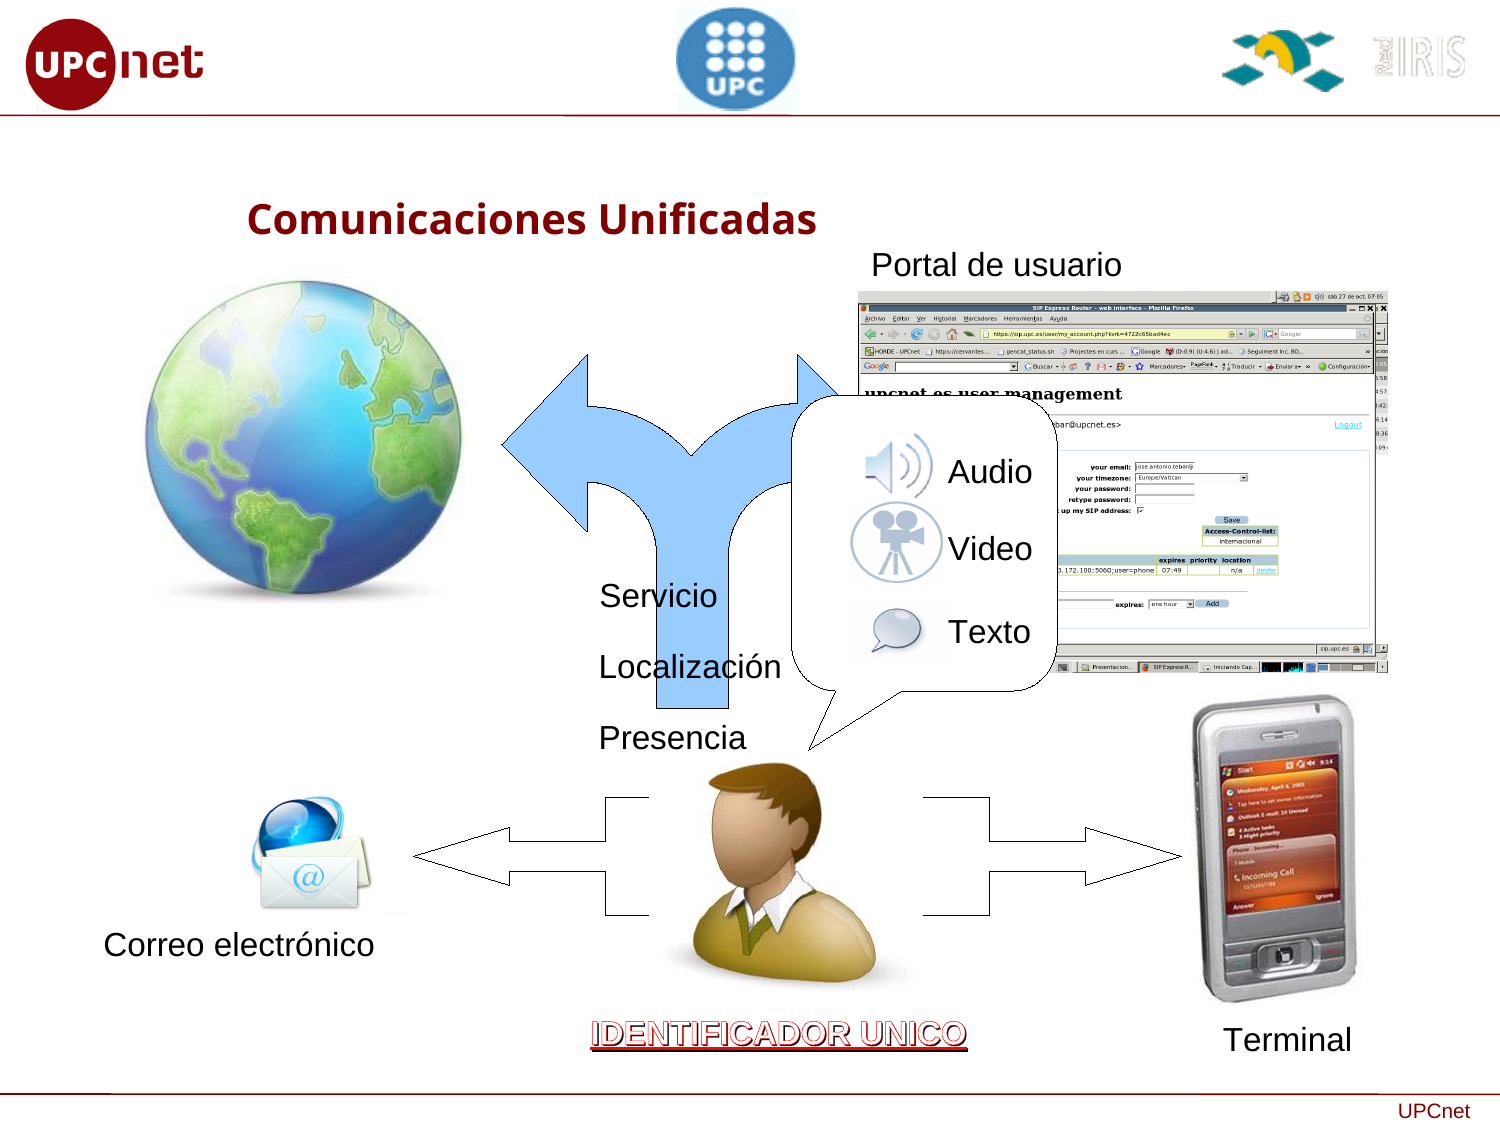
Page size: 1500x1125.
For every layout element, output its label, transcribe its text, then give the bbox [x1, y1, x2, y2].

text_box Terminal [1208, 1010, 1368, 1068]
picture [118, 265, 499, 621]
text_box Video [933, 519, 1048, 576]
text_box [656, 624, 729, 637]
text_box IDENTIFICADOR UNICO [501, 1003, 1034, 1062]
picture [838, 407, 957, 583]
text_box [656, 694, 729, 708]
picture [676, 7, 798, 111]
picture [206, 767, 414, 916]
picture [21, 17, 208, 113]
text_box Presencia [583, 708, 762, 765]
picture [1181, 692, 1372, 1004]
text_box Servicio [584, 566, 734, 624]
text_box Audio [933, 442, 1048, 500]
picture [649, 749, 923, 1005]
text_box [501, 354, 1058, 751]
text_box Comunicaciones Unificadas [53, 137, 1447, 296]
picture [1222, 30, 1468, 92]
text_box Localización [583, 637, 798, 694]
picture [849, 596, 951, 664]
picture [858, 296, 1388, 673]
text_box Texto [933, 602, 1046, 659]
text_box Correo electrónico [88, 915, 391, 972]
